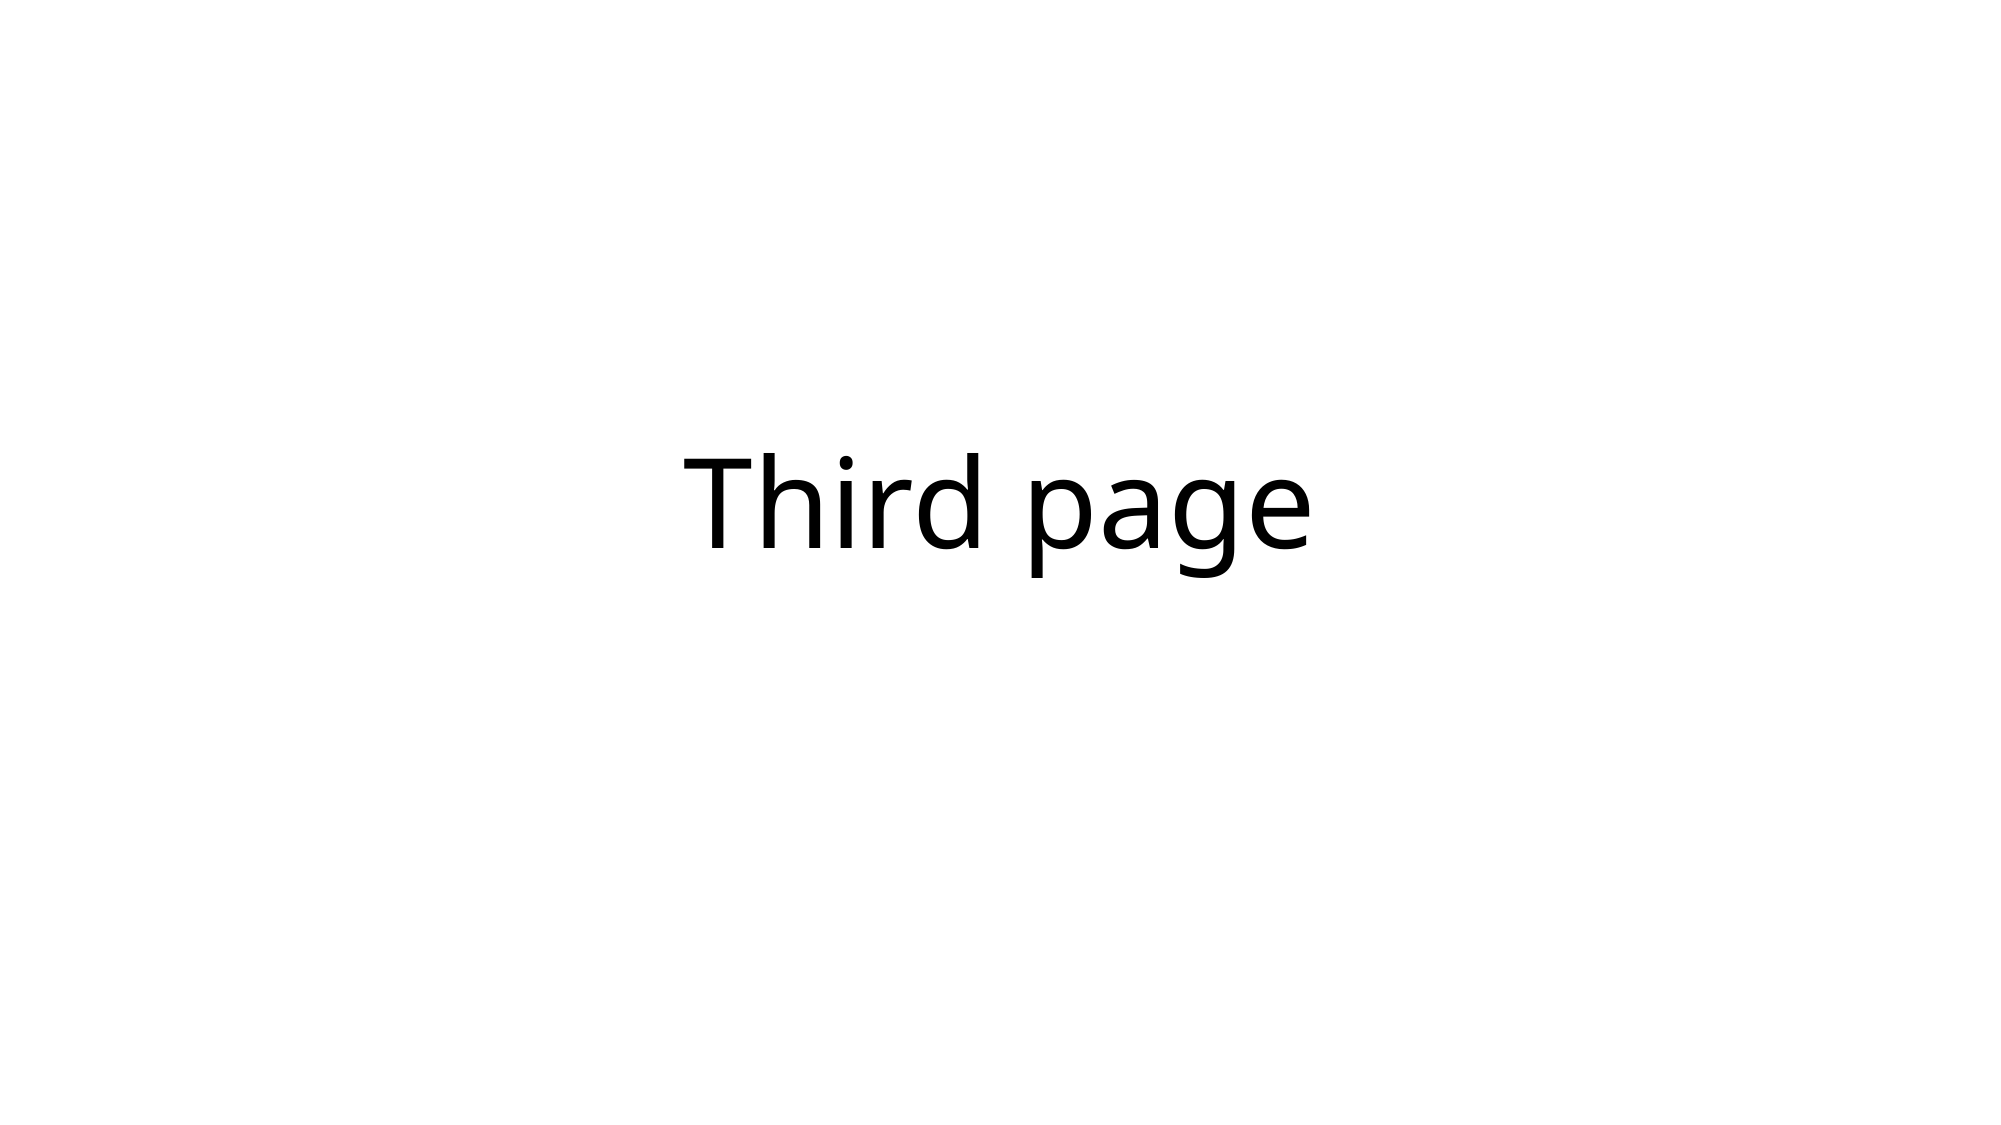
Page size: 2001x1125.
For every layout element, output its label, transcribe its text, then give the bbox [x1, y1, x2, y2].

title Third page [249, 184, 1750, 576]
